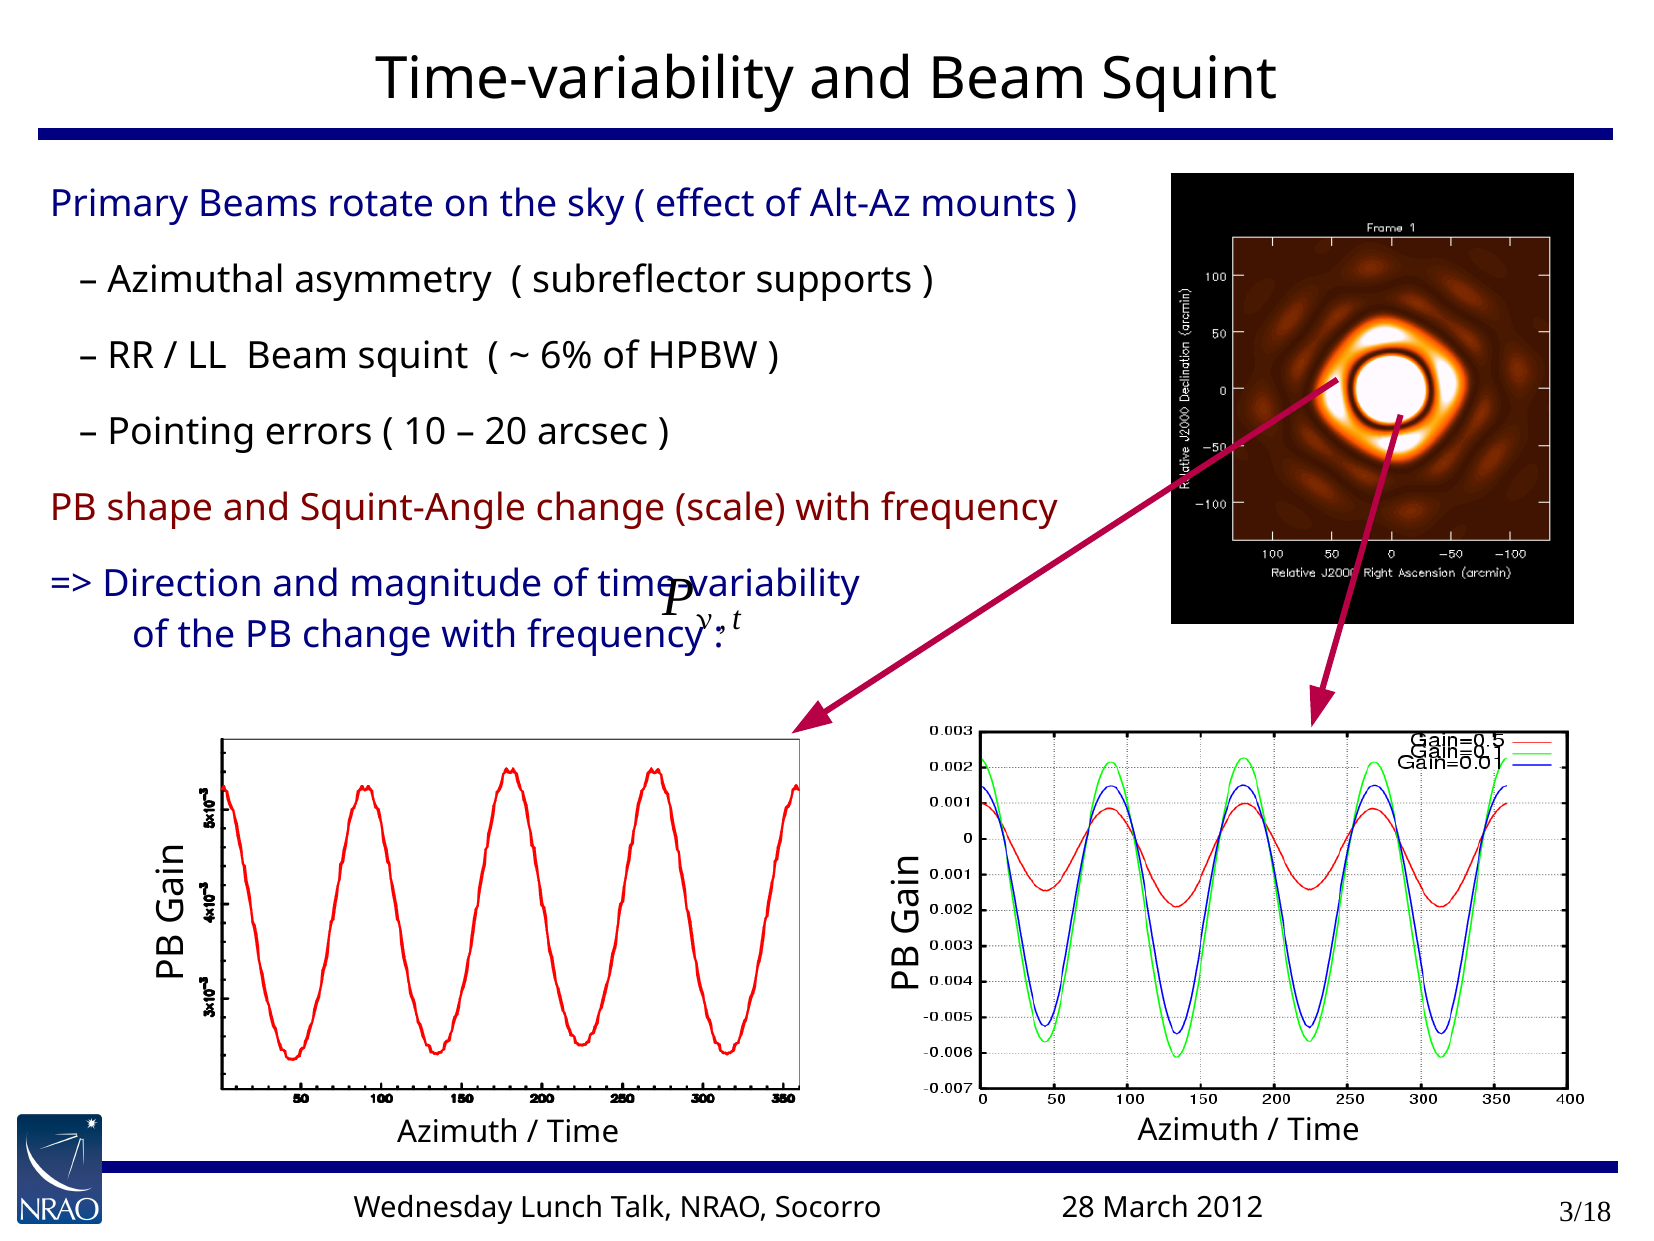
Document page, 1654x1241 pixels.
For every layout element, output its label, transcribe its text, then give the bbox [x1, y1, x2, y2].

title Time-variability and Beam Squint [82, 39, 1571, 113]
text_box PB Gain [878, 819, 924, 1011]
text_box Primary Beams rotate on the sky ( effect of Alt-Az mounts ) – Azimuthal asymmetry ( subreflector supports ) – RR / LL Beam squint ( ~ 6% of HPBW ) – Pointing errors ( 10 – 20 arcsec ) PB shape and Squint-Angle change (scale) with frequency => Direction and magnitude of time-variability of the PB change with frequency : [32, 176, 1140, 619]
text_box Azimuth / Time [979, 1106, 1591, 1146]
picture [1171, 173, 1574, 624]
chart [646, 567, 752, 637]
text_box PB Gain [143, 808, 189, 1000]
picture [17, 1114, 102, 1224]
picture [199, 738, 800, 1103]
picture [895, 718, 1590, 1122]
text_box Azimuth / Time [239, 1108, 805, 1148]
